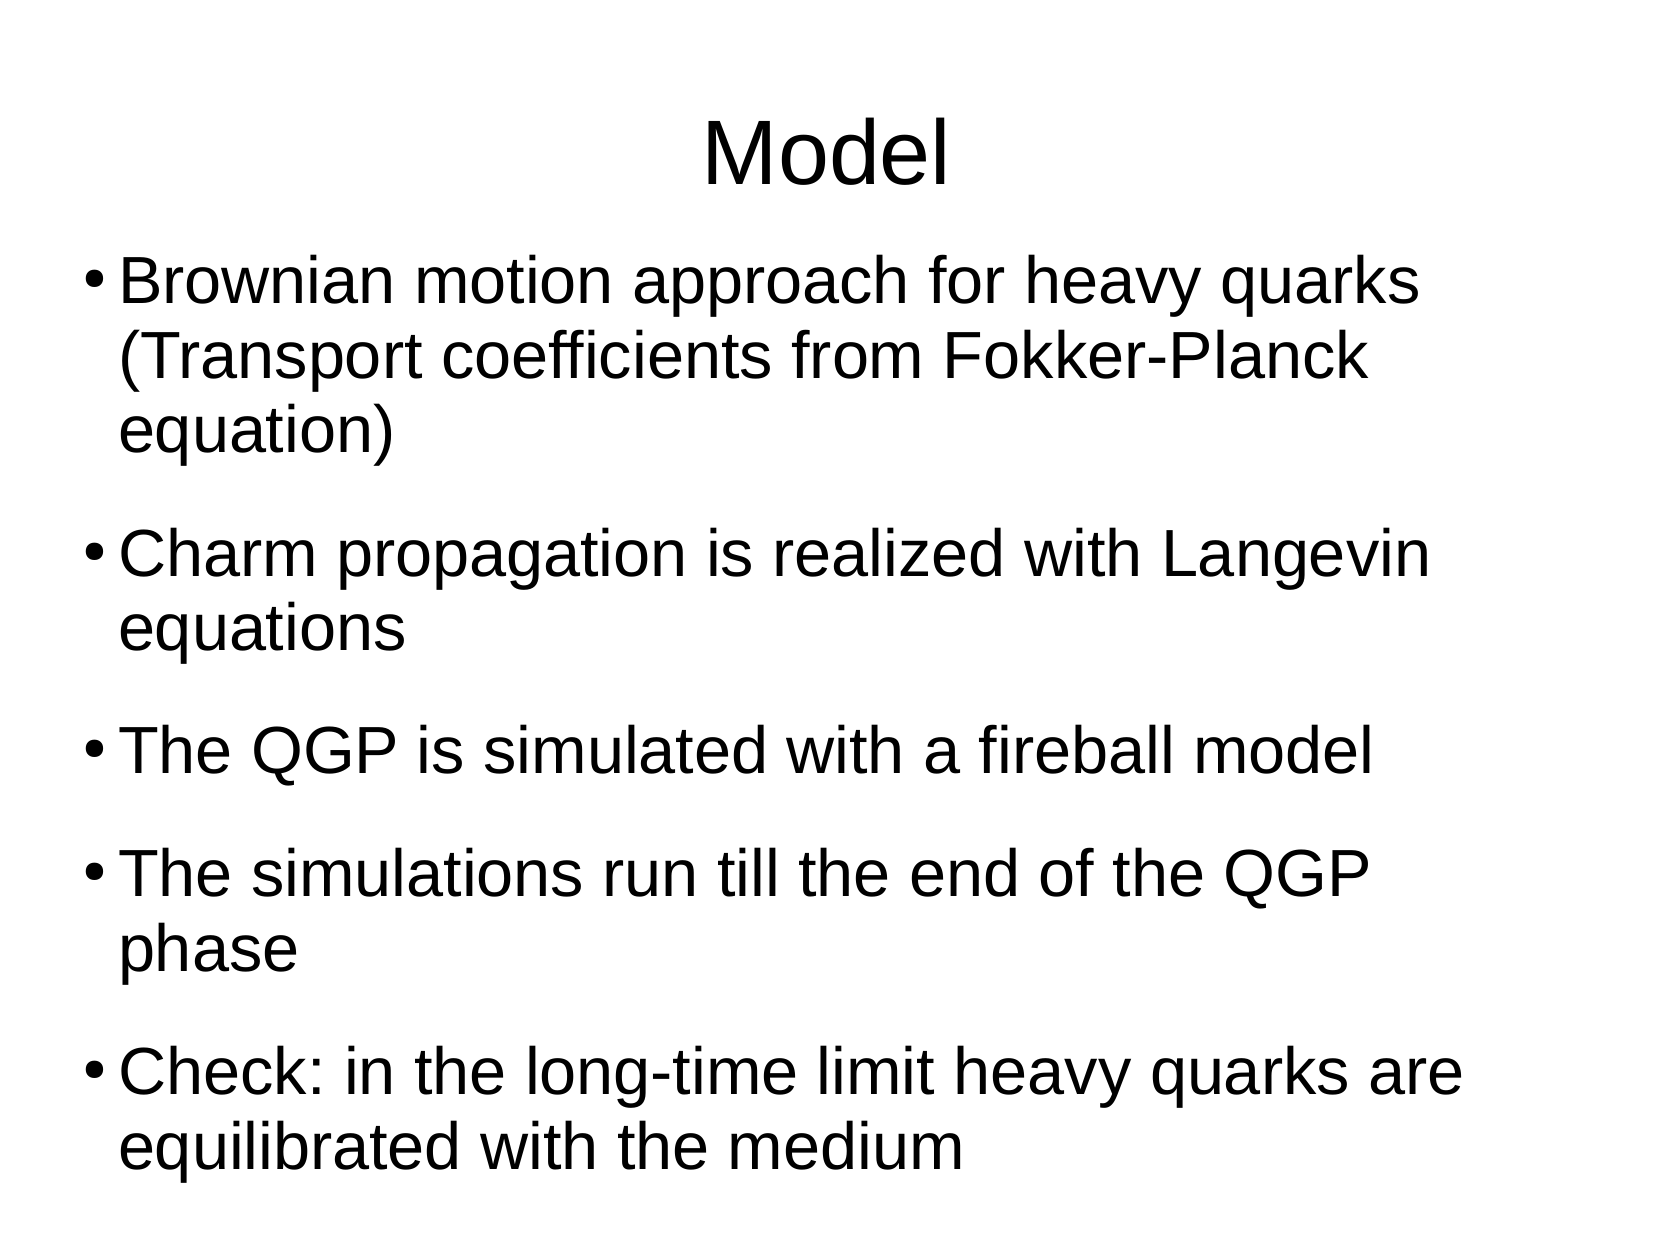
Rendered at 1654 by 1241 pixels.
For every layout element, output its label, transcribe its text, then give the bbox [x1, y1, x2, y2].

subtitle Brownian motion approach for heavy quarks (Transport coefficients from Fokker-Planck equation) Charm propagation is realized with Langevin equations The QGP is simulated with a fireball model The simulations run till the end of the QGP phase Check: in the long-time limit heavy quarks are equilibrated with the medium [82, 242, 1571, 1184]
title Model [82, 49, 1571, 242]
